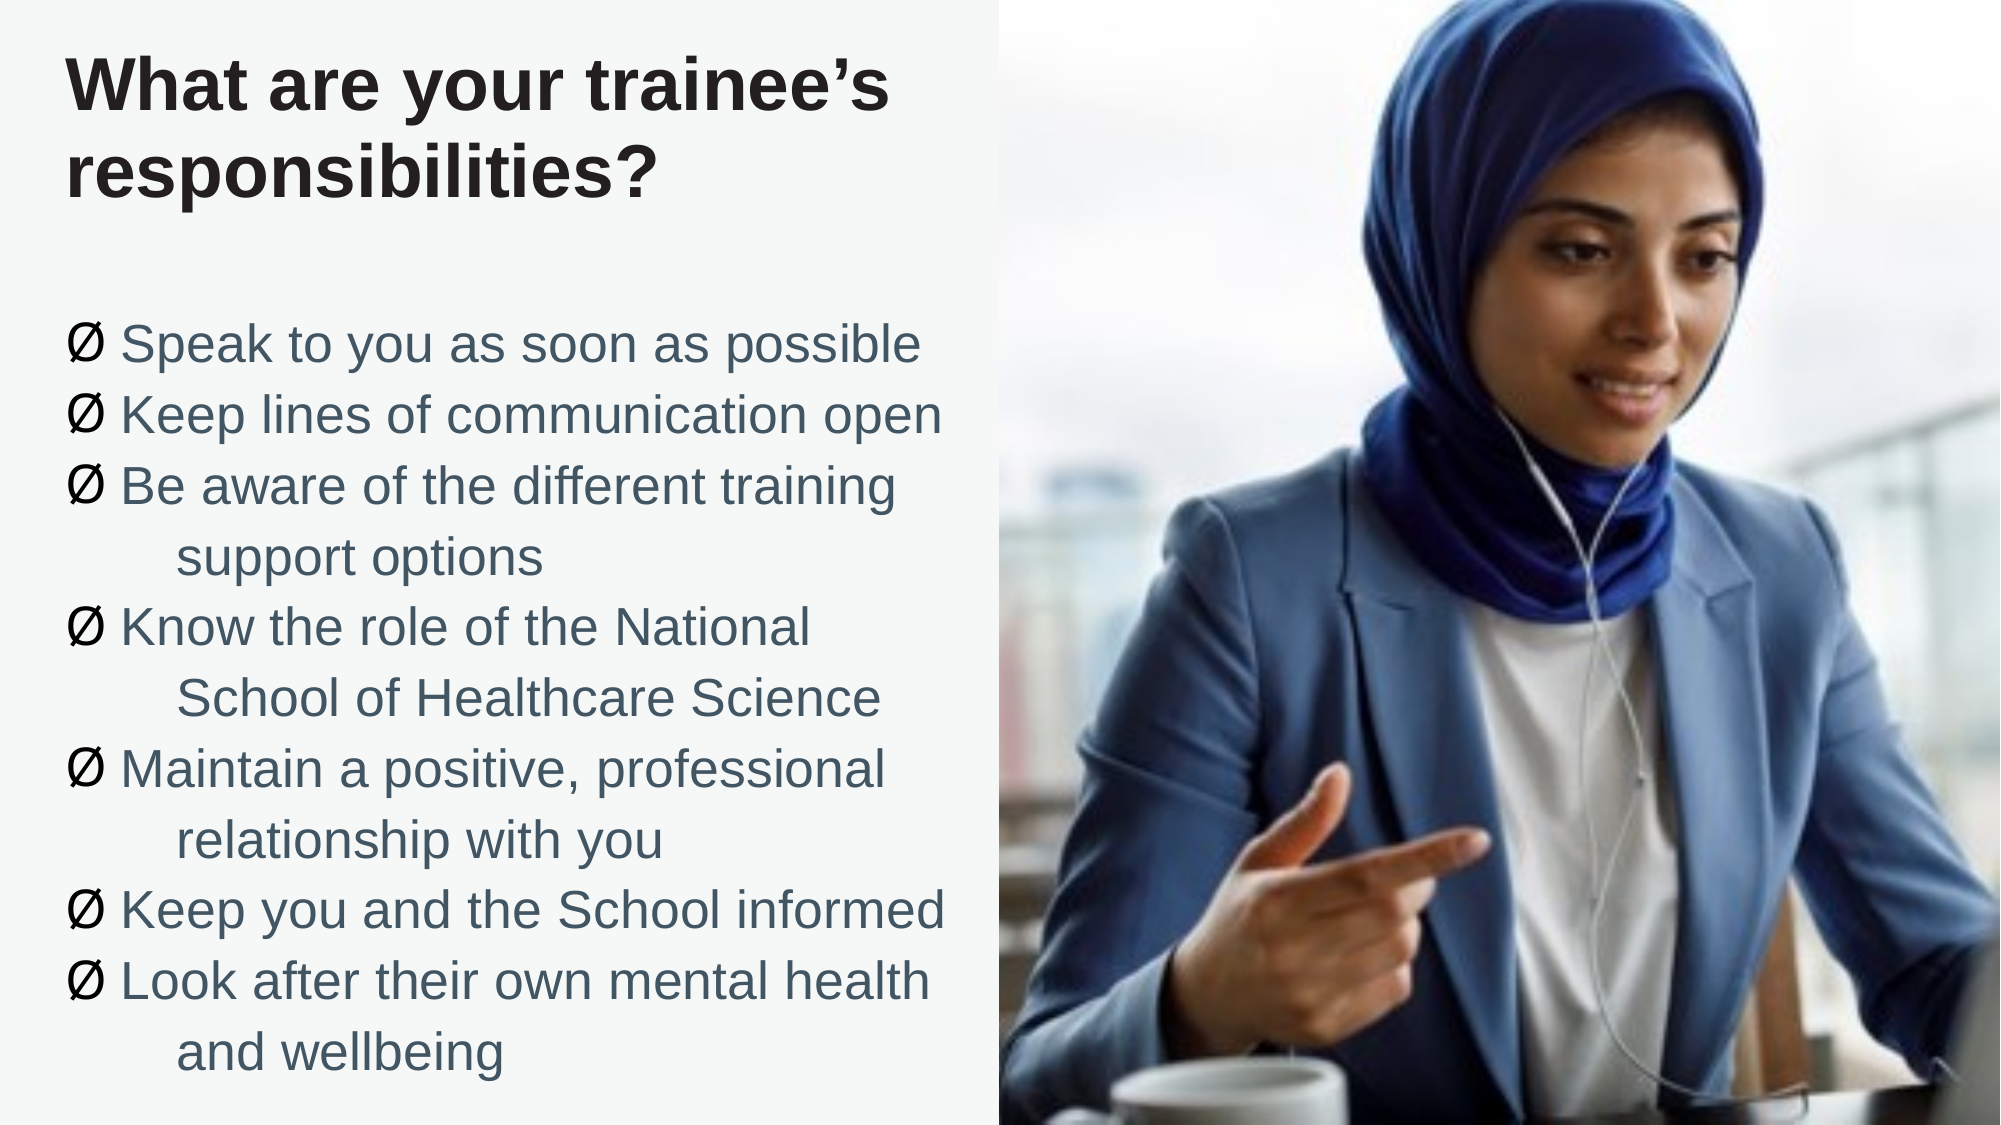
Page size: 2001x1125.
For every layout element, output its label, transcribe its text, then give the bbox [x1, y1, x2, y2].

list Speak to you as soon as possible Keep lines of communication open Be aware of the different training support options Know the role of the National School of Healthcare Science Maintain a positive, professional relationship with you Keep you and the School informed Look after their own mental health and wellbeing [50, 370, 987, 1096]
title What are your trainee’s responsibilities? [50, 29, 987, 370]
picture [999, 0, 2000, 1125]
